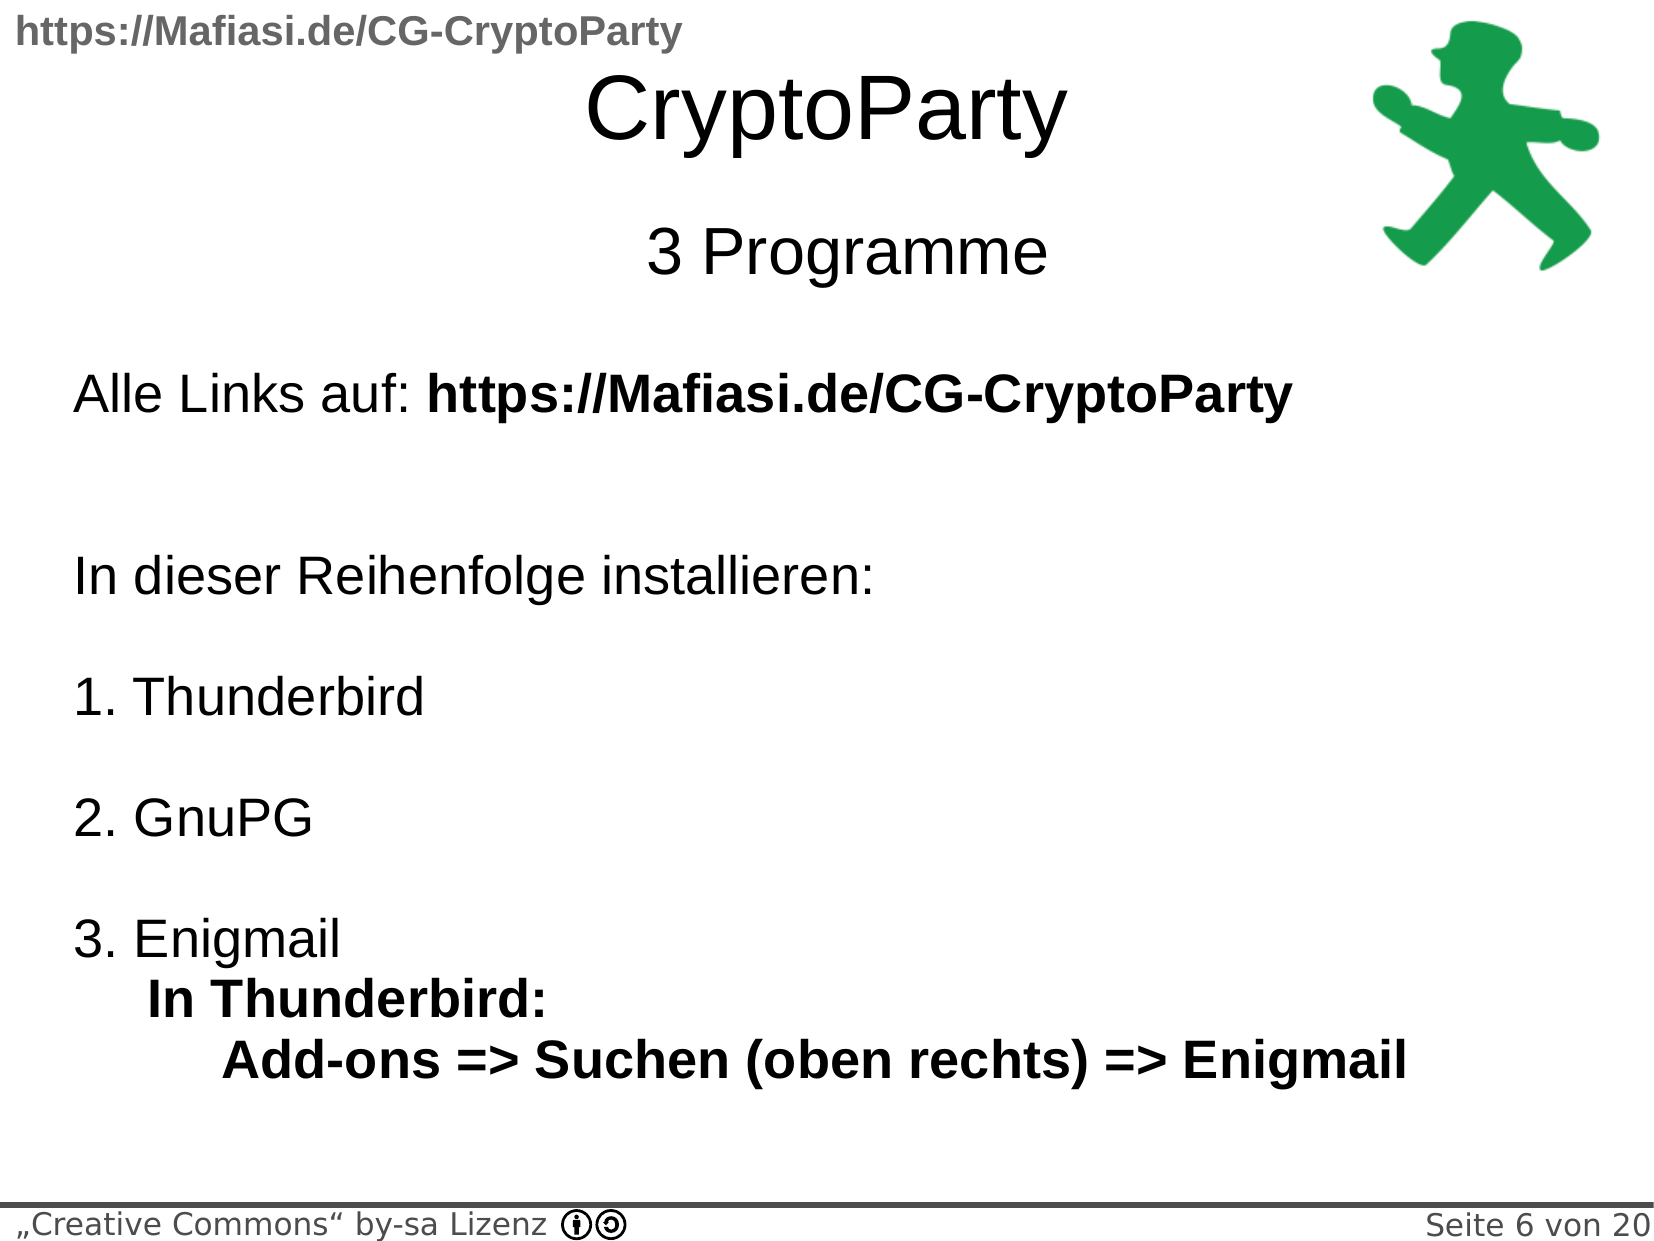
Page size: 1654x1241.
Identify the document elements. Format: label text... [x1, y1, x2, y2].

text_box 3 Programme Alle Links auf: https://Mafiasi.de/CG-CryptoParty In dieser Reihenfolge installieren: 1. Thunderbird 2. GnuPG 3. Enigmail In Thunderbird: Add-ons => Suchen (oben rechts) => Enigmail [59, 206, 1637, 1101]
picture [1317, 0, 1654, 313]
